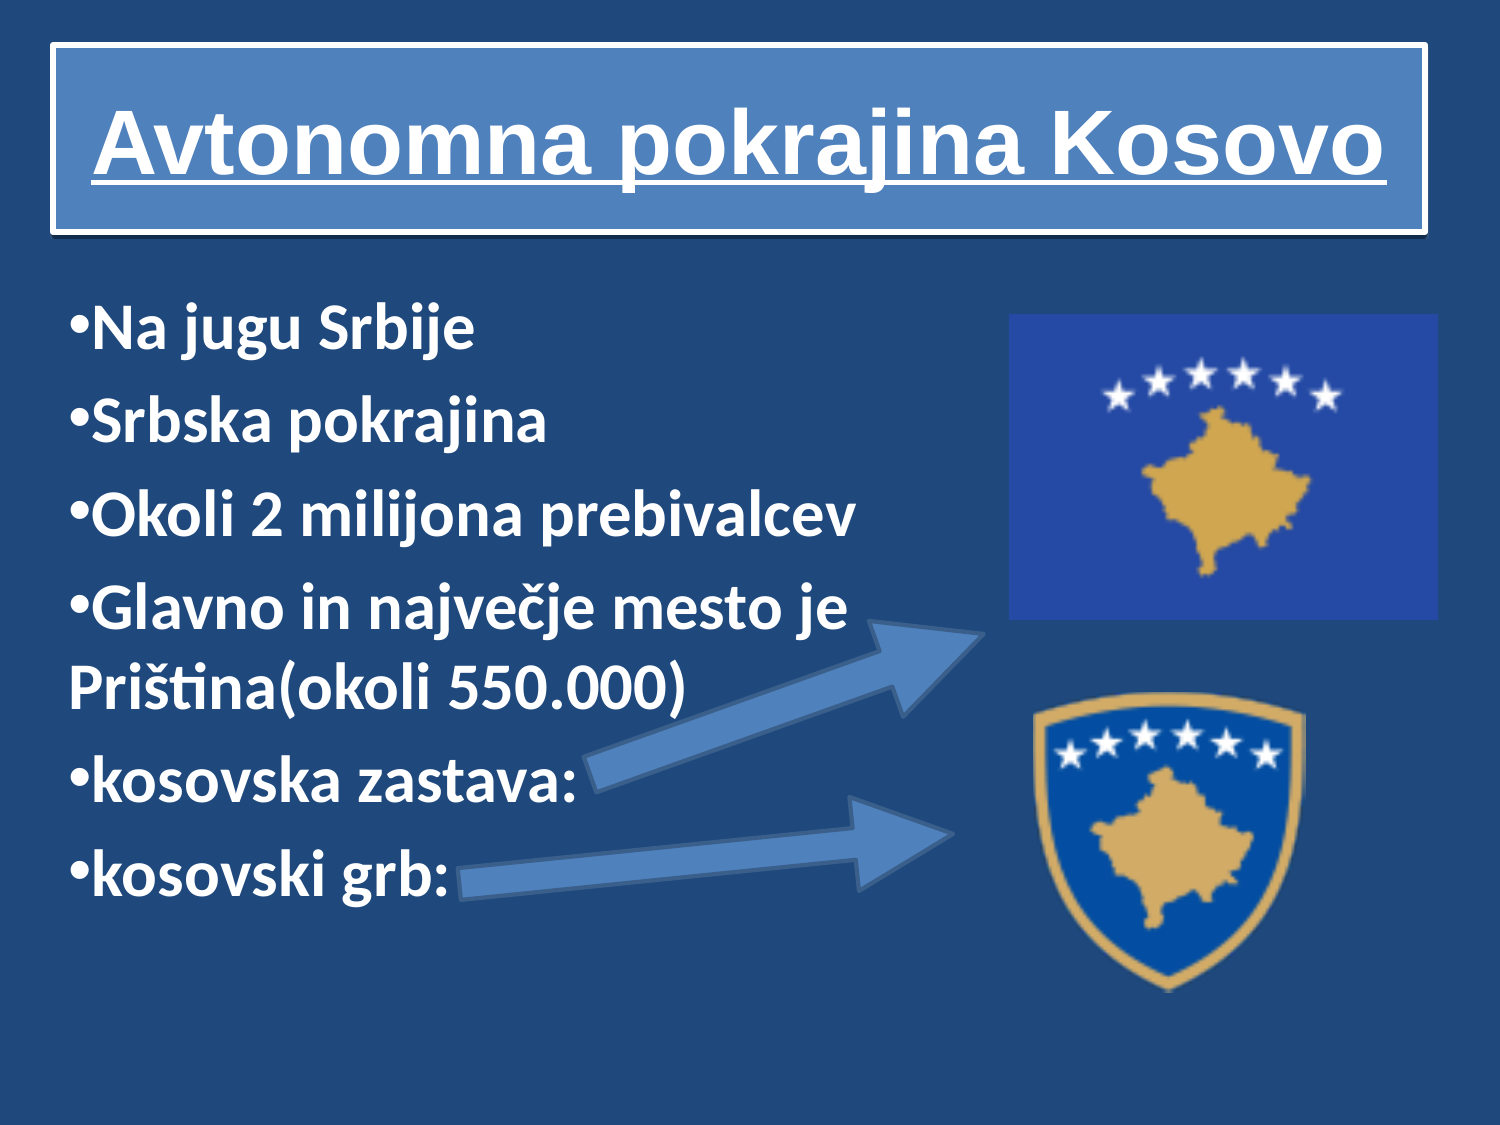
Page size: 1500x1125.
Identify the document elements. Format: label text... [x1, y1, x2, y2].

list Na jugu Srbije Srbska pokrajina Okoli 2 milijona prebivalcev Glavno in največje mesto je Priština(okoli 550.000) kosovska zastava: kosovski grb: [53, 255, 928, 917]
title Avtonomna pokrajina Kosovo [53, 45, 1425, 232]
text_box [583, 620, 984, 793]
text_box [457, 796, 954, 900]
picture [1033, 692, 1306, 993]
picture [1009, 314, 1438, 620]
